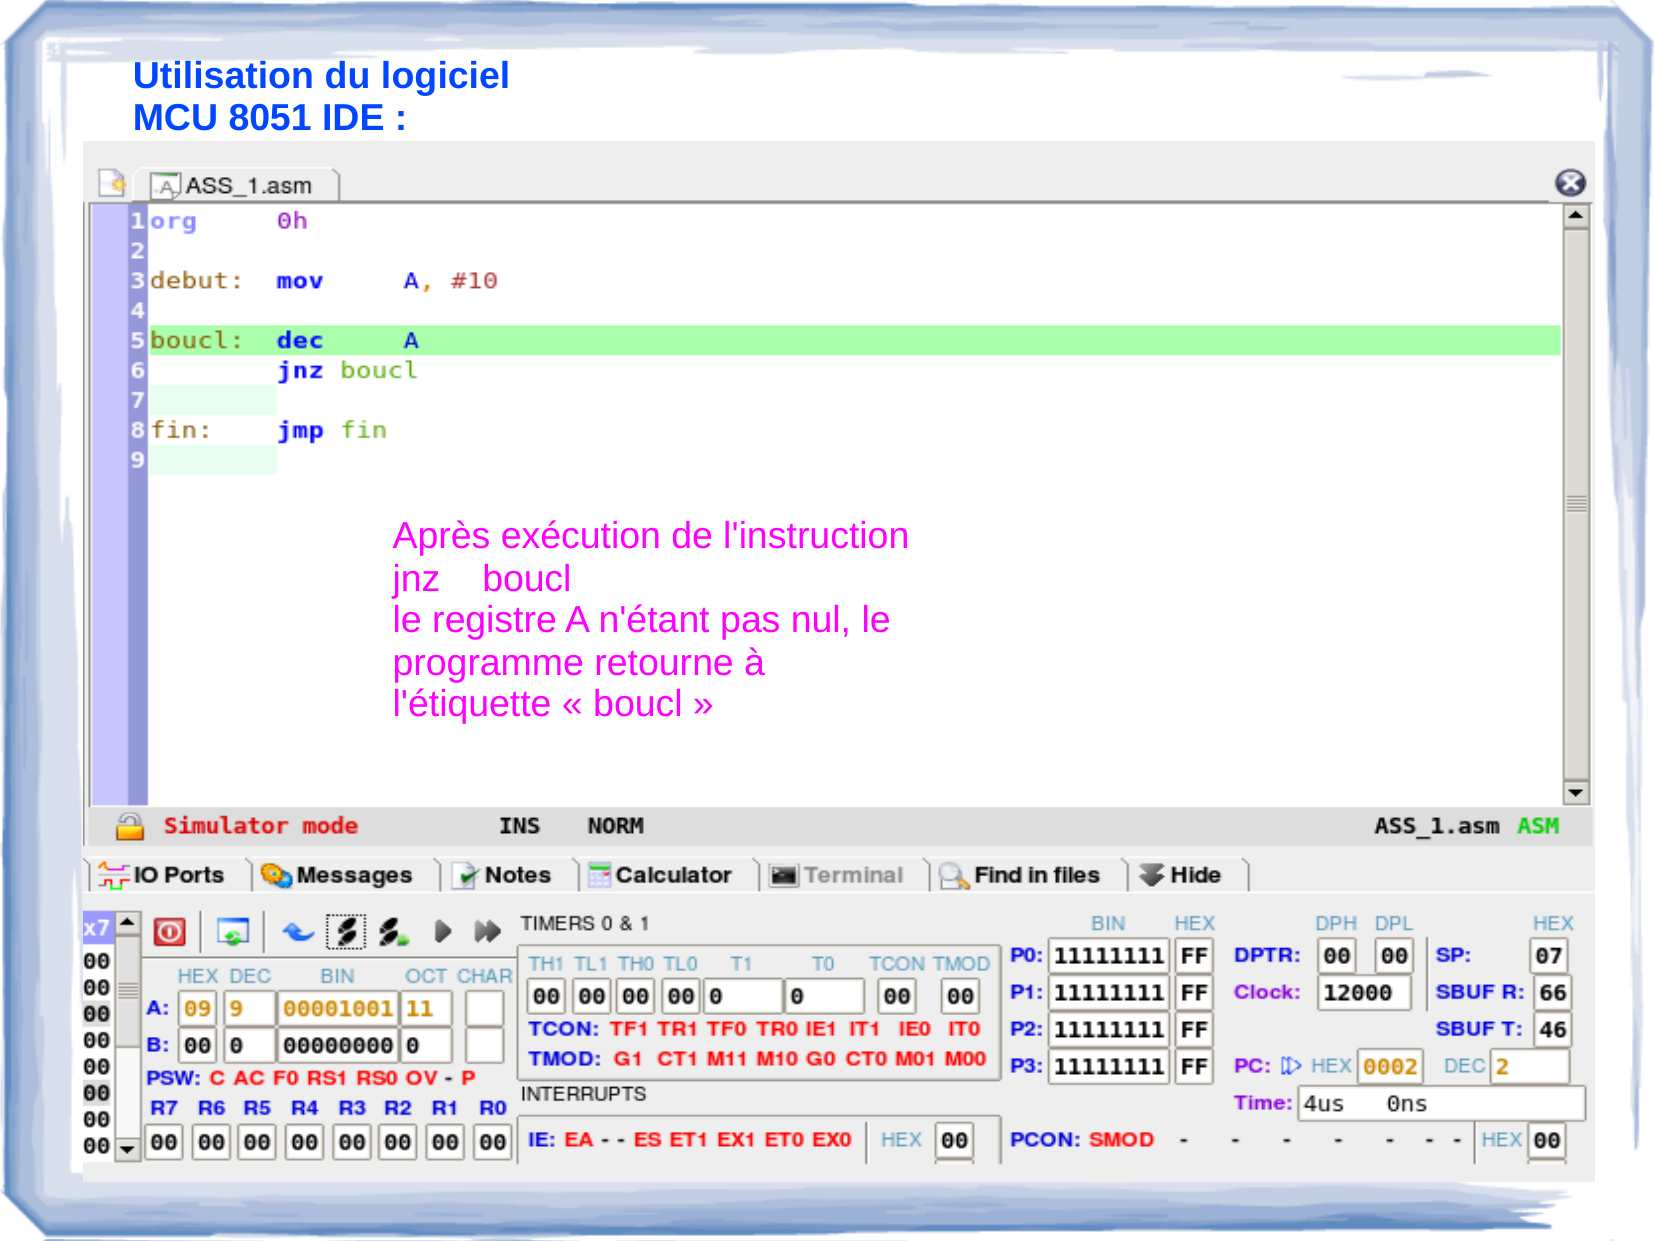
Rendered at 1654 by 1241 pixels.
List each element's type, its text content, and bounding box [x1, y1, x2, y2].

text_box Après exécution de l'instruction jnz boucl le registre A n'étant pas nul, le programme retourne à l'étiquette « boucl » [377, 507, 945, 733]
picture [0, 0, 1654, 1241]
text_box Utilisation du logiciel MCU 8051 IDE : [118, 47, 792, 141]
